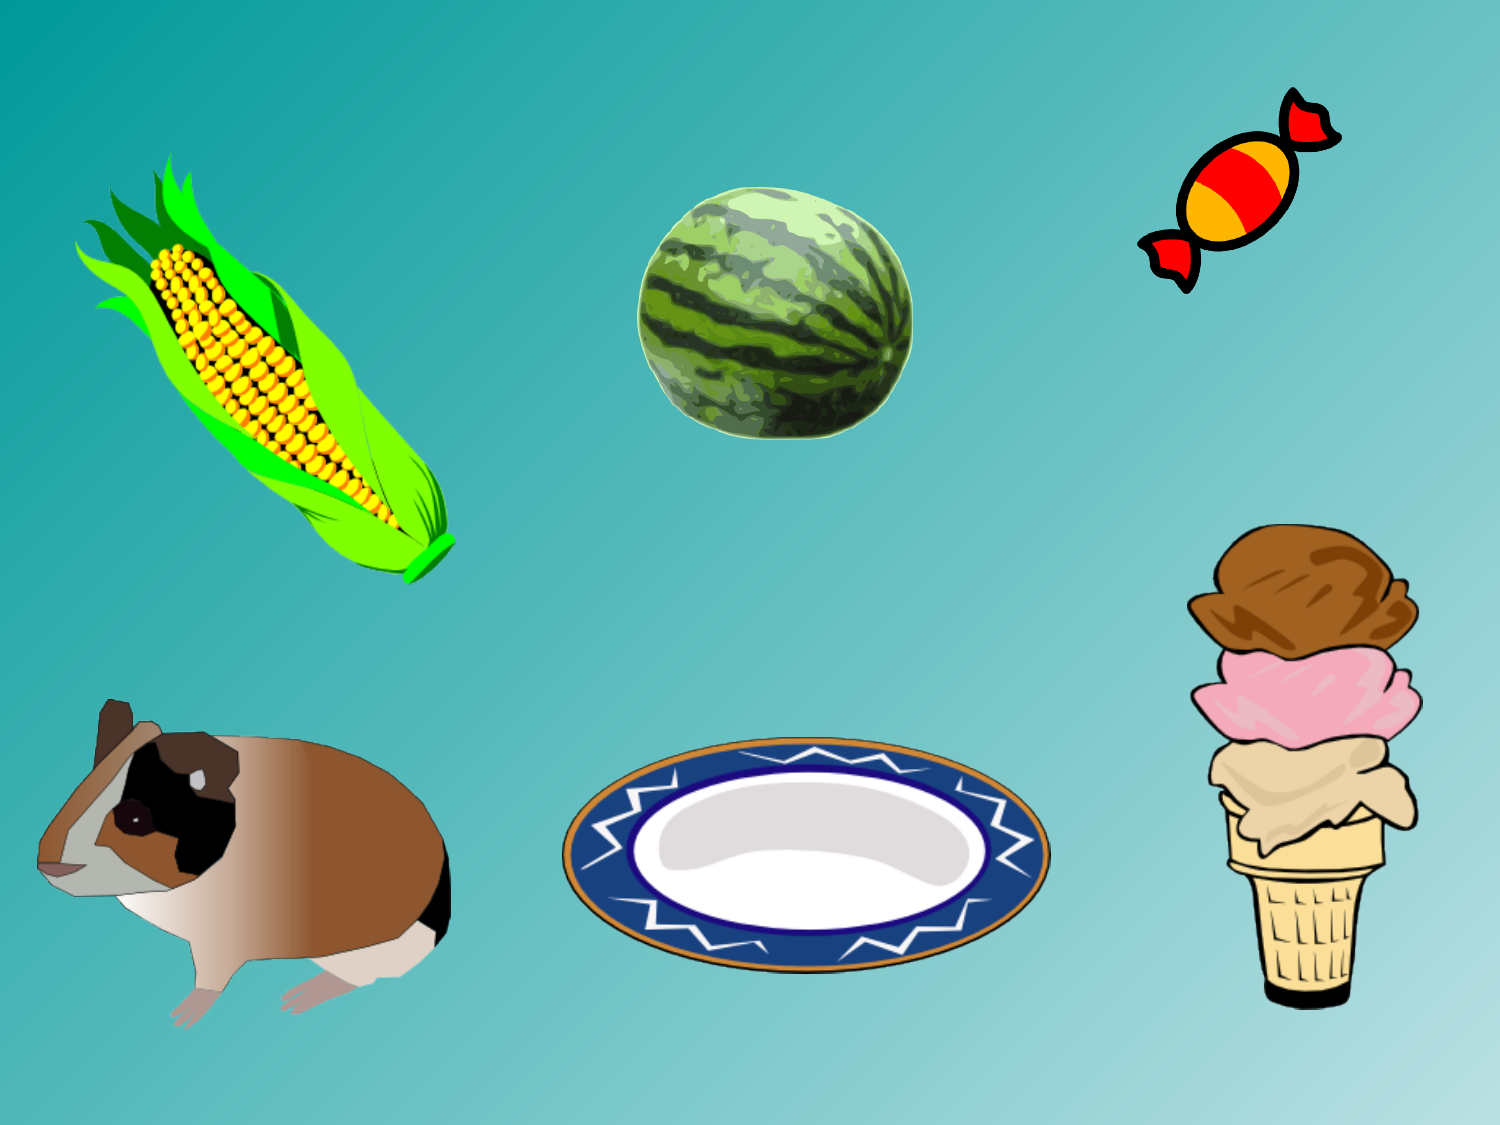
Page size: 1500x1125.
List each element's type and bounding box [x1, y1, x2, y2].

picture [37, 699, 451, 1030]
picture [562, 737, 1051, 974]
picture [1137, 87, 1342, 294]
picture [75, 149, 456, 585]
picture [637, 187, 913, 440]
picture [1187, 524, 1423, 1010]
